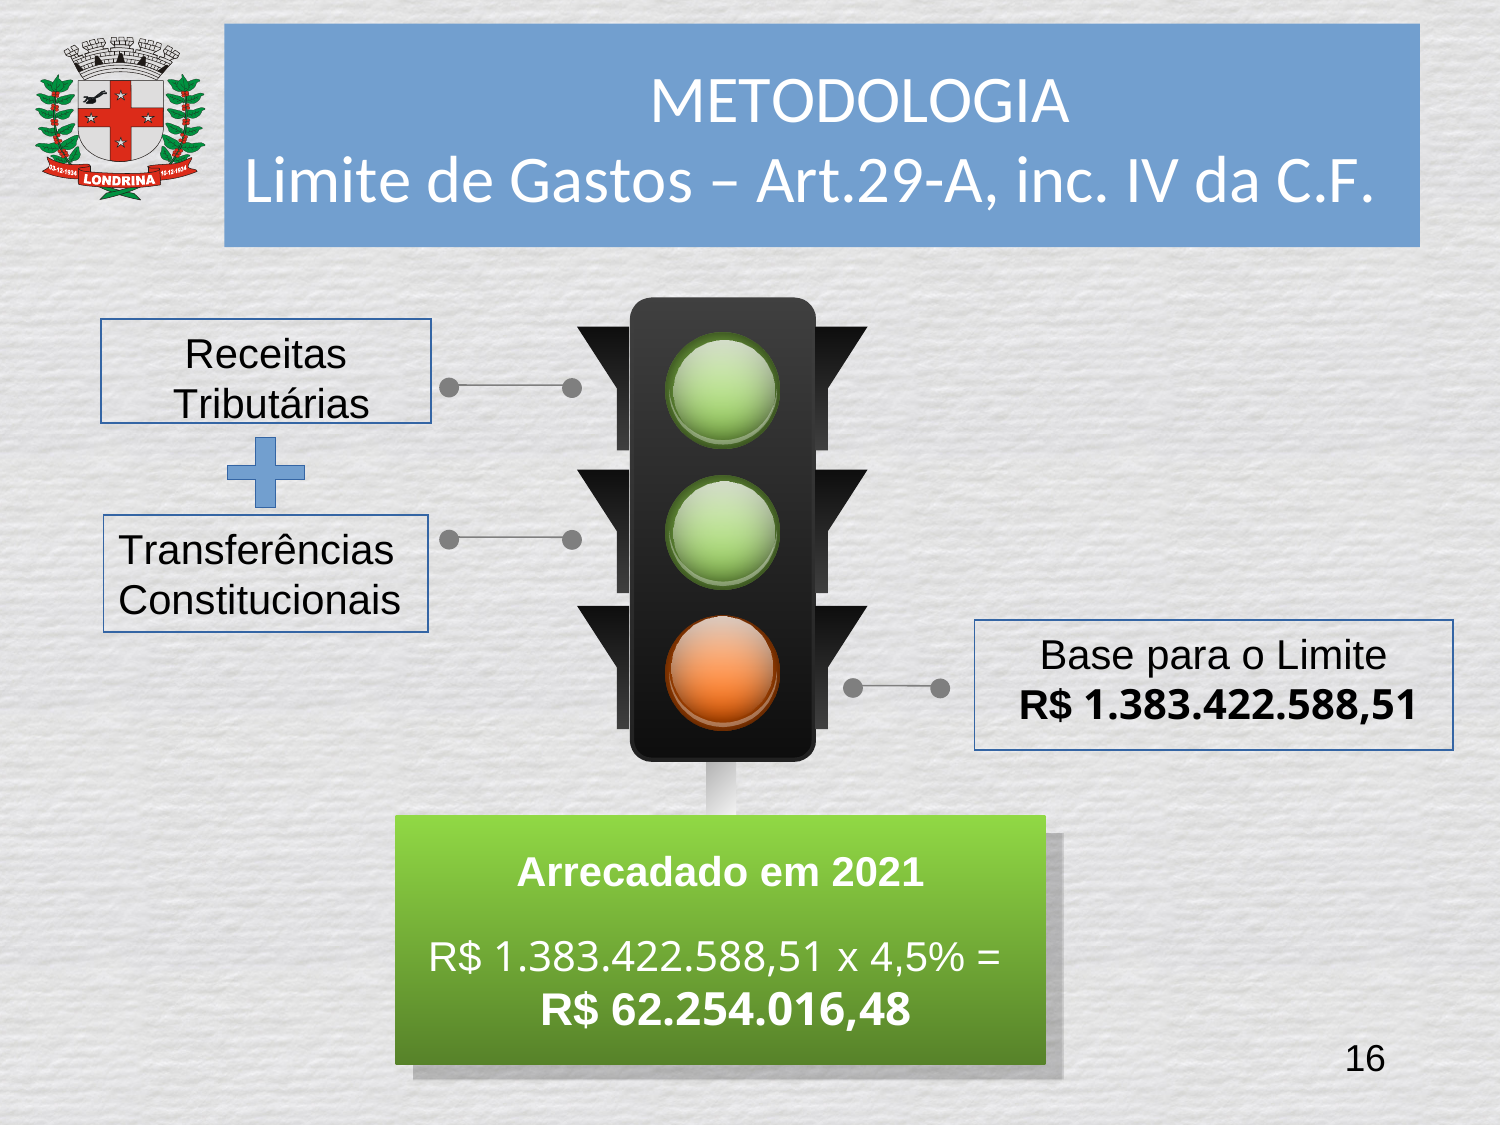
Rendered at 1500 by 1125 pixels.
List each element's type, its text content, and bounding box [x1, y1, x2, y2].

text_box [439, 377, 460, 398]
text_box [227, 437, 305, 508]
picture [0, 0, 1500, 1125]
text_box [930, 678, 951, 699]
text_box [562, 378, 582, 398]
text_box [843, 678, 863, 698]
text_box Receitas Tributárias [100, 318, 431, 423]
text_box [576, 297, 868, 815]
text_box [439, 529, 460, 550]
text_box <número> [1329, 1027, 1500, 1098]
text_box Transferências Constitucionais [103, 515, 429, 632]
text_box [562, 529, 582, 550]
text_box METODOLOGIA Limite de Gastos – Art.29-A, inc. IV da C.F. [224, 23, 1420, 248]
text_box Arrecadado em 2021 R$ 1.383.422.588,51 x 4,5% = R$ 62.254.016,48 [395, 815, 1046, 1065]
text_box Base para o Limite R$ 1.383.422.588,51 [974, 620, 1453, 751]
